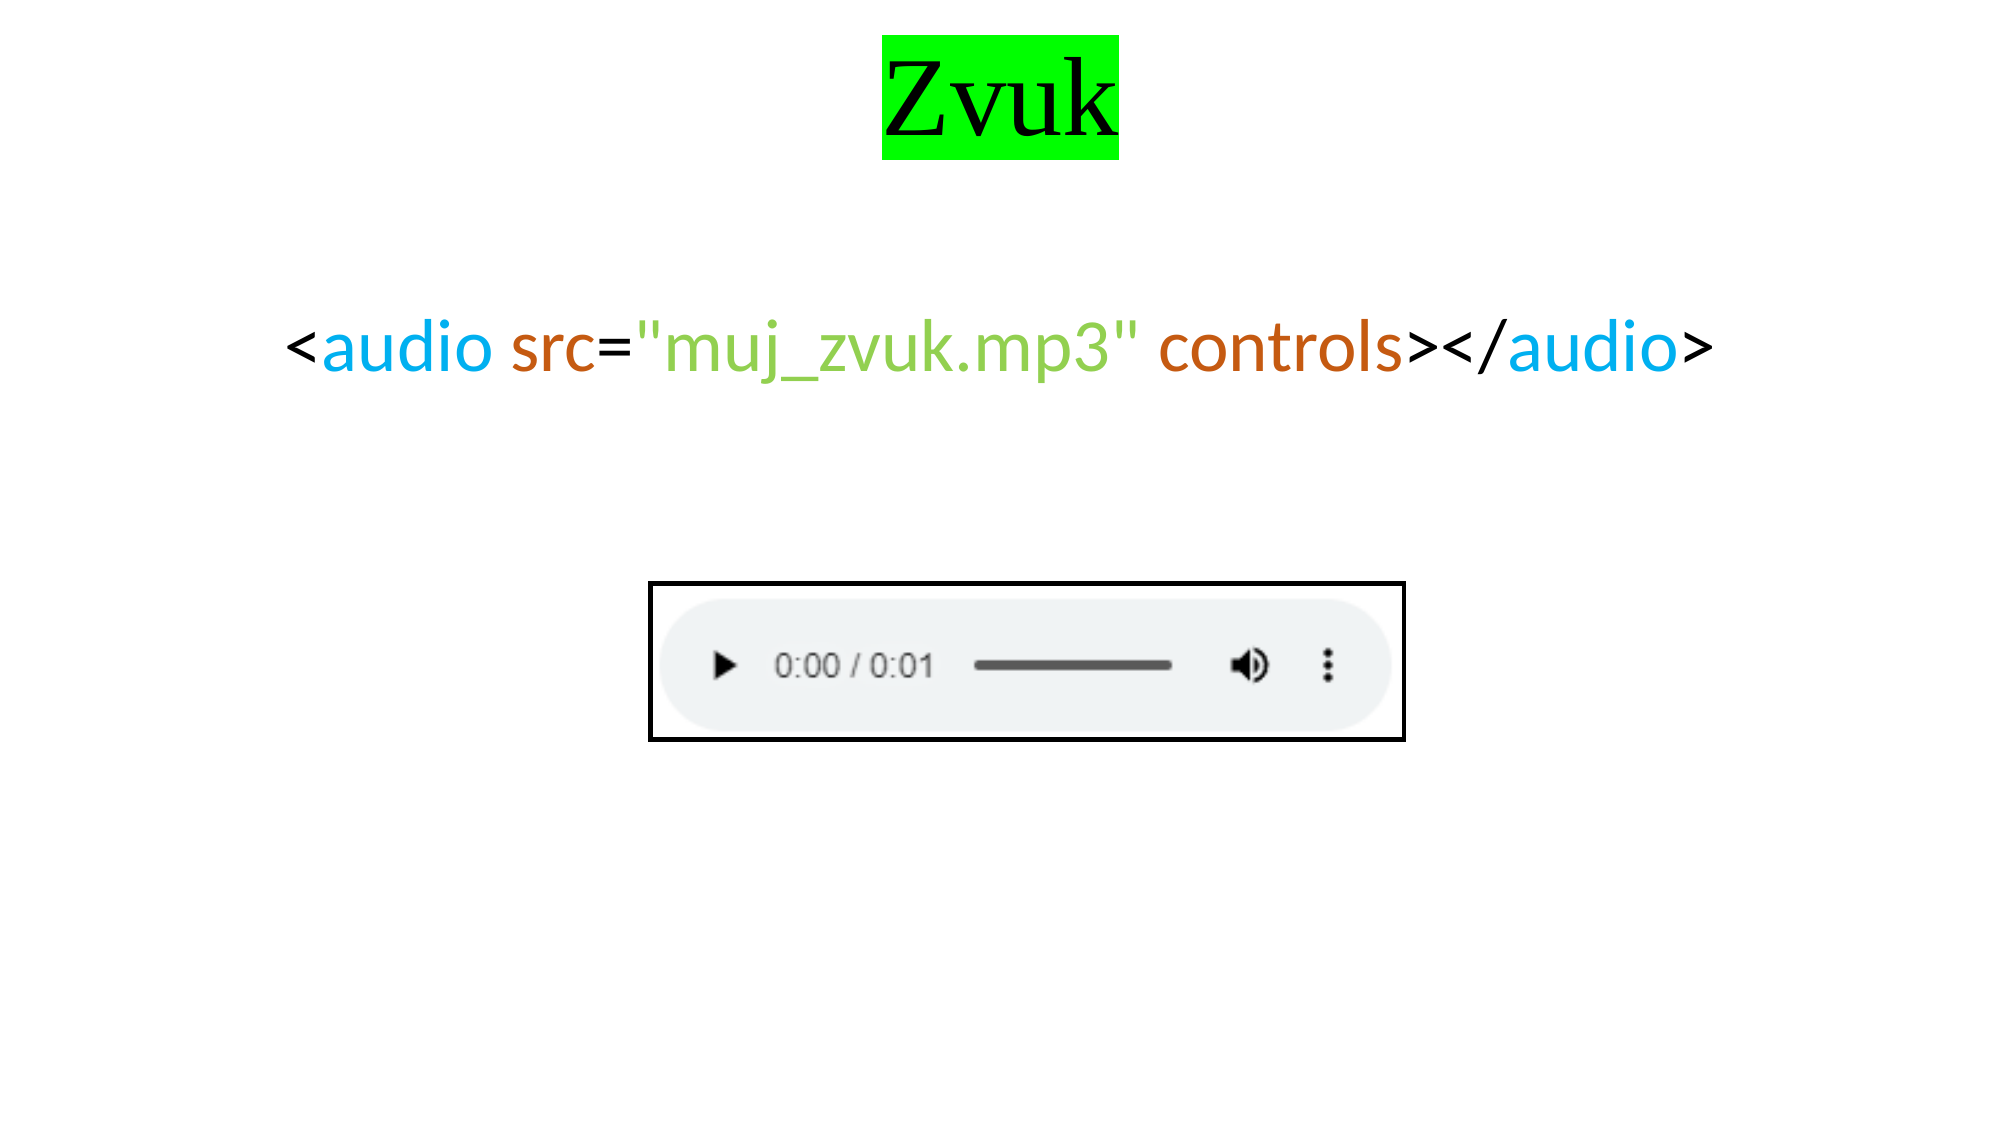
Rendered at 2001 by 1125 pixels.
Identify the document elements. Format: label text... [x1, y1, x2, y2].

text_box <audio src="muj_zvuk.mp3" controls></audio> [269, 288, 1832, 395]
picture [653, 585, 1402, 737]
text_box Zvuk [576, 15, 1425, 182]
